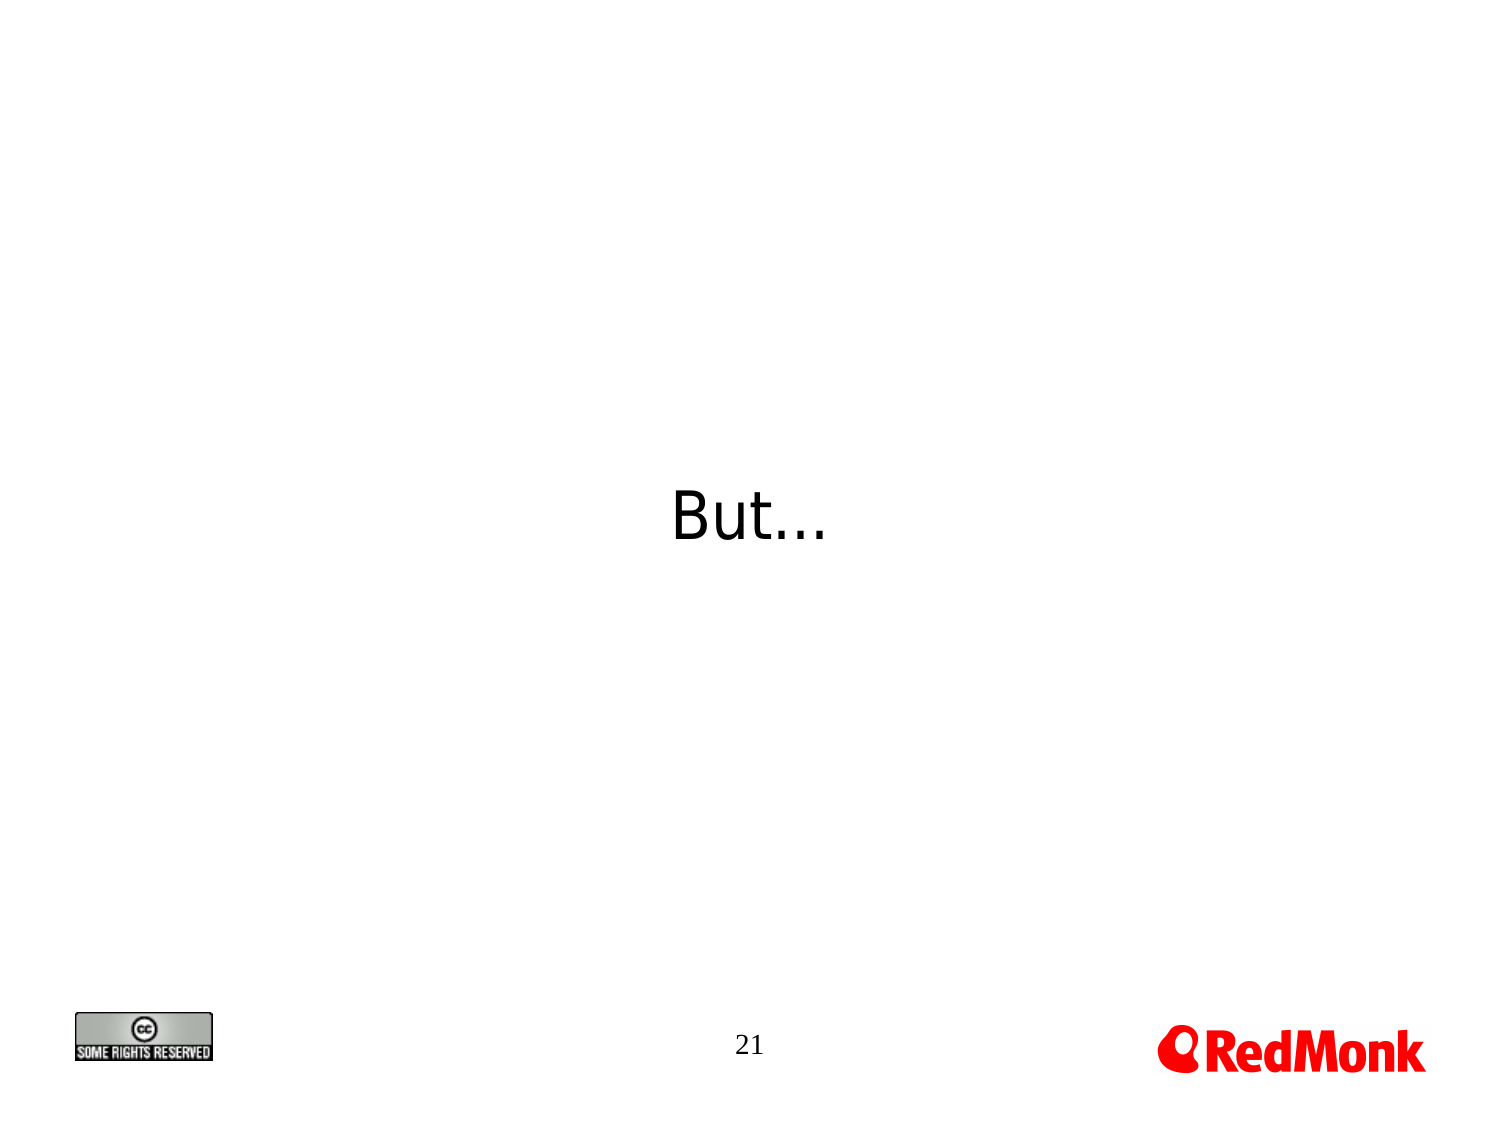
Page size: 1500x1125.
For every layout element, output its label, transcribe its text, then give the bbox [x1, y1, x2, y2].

picture [1151, 1023, 1433, 1075]
picture [75, 1012, 213, 1061]
text_box But... [112, 474, 1388, 916]
